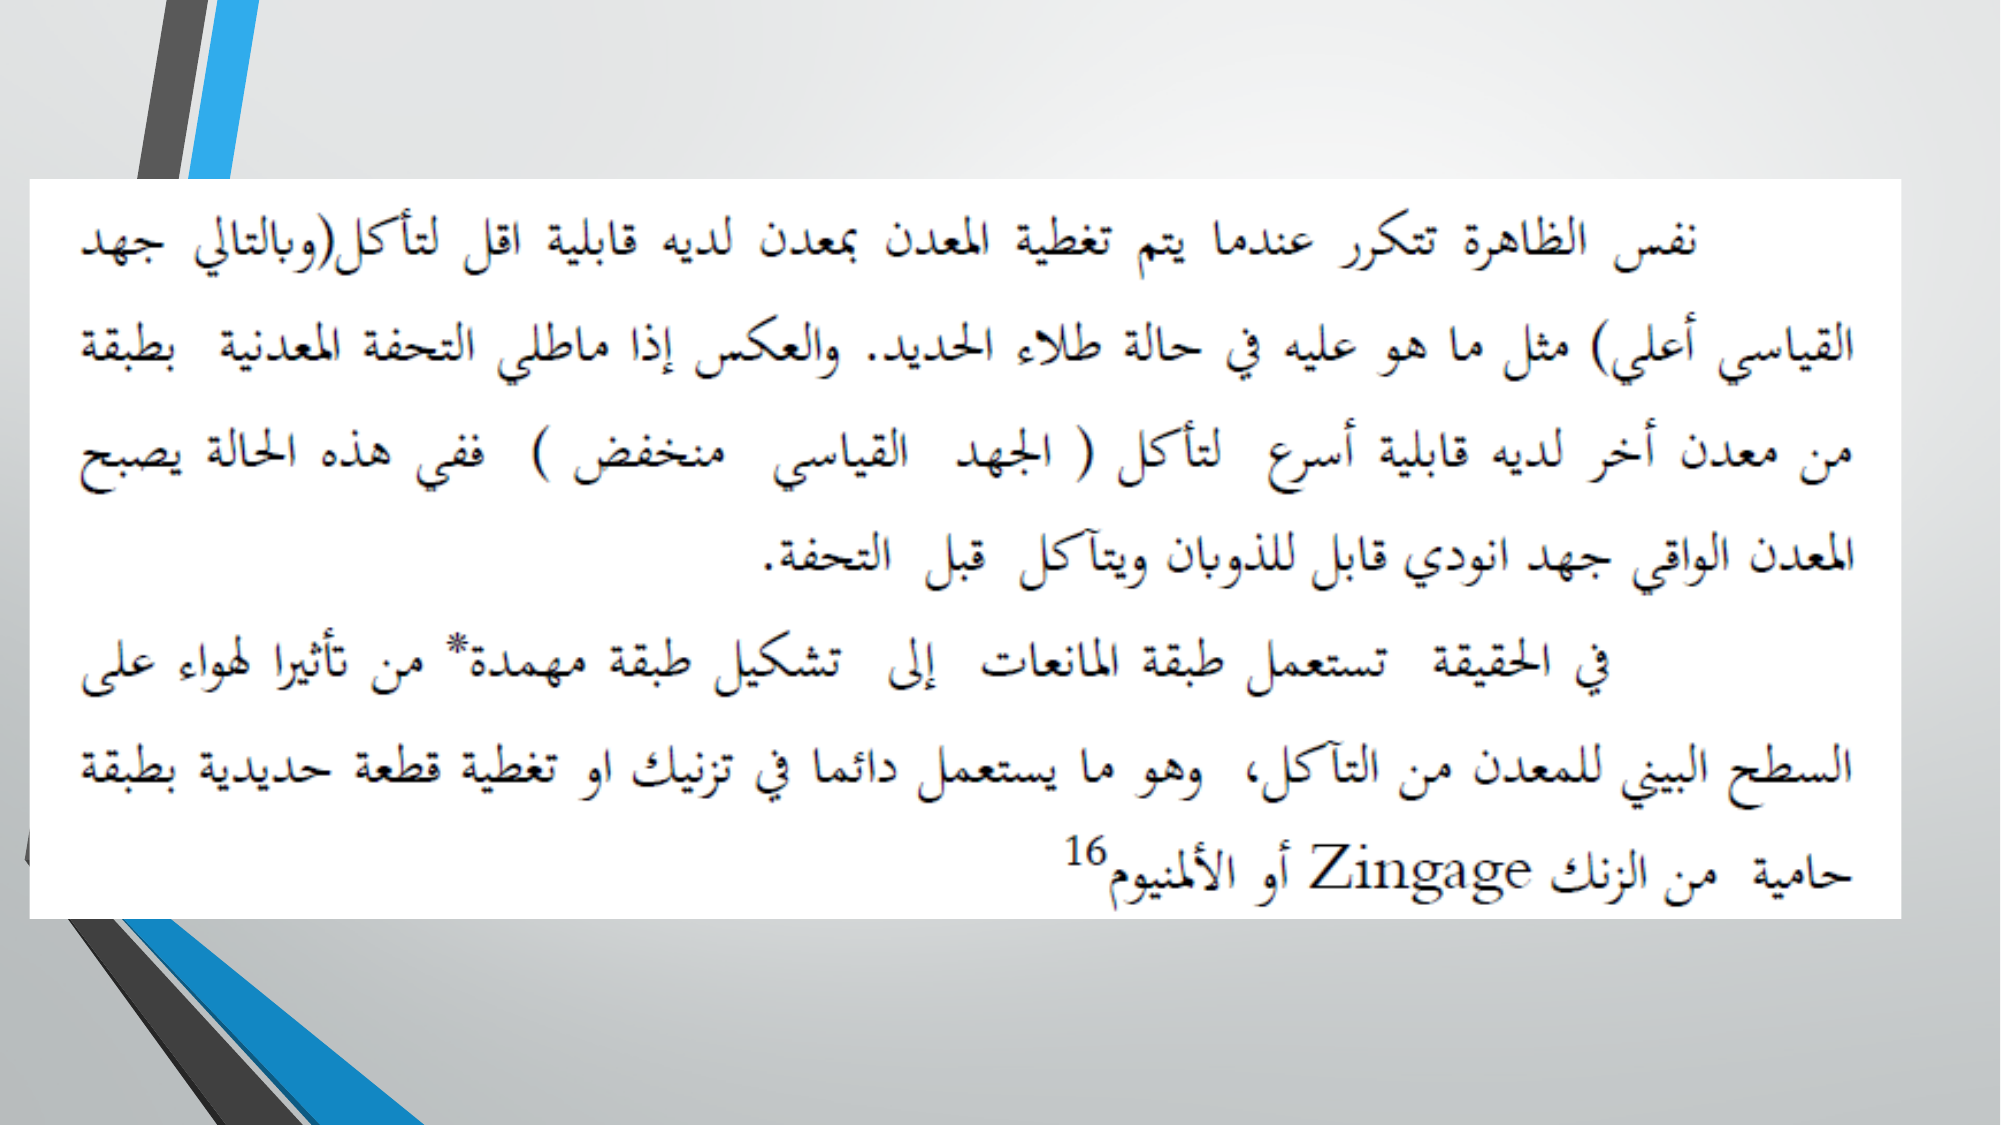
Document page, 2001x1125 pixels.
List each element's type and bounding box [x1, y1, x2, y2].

picture [29, 179, 1902, 919]
